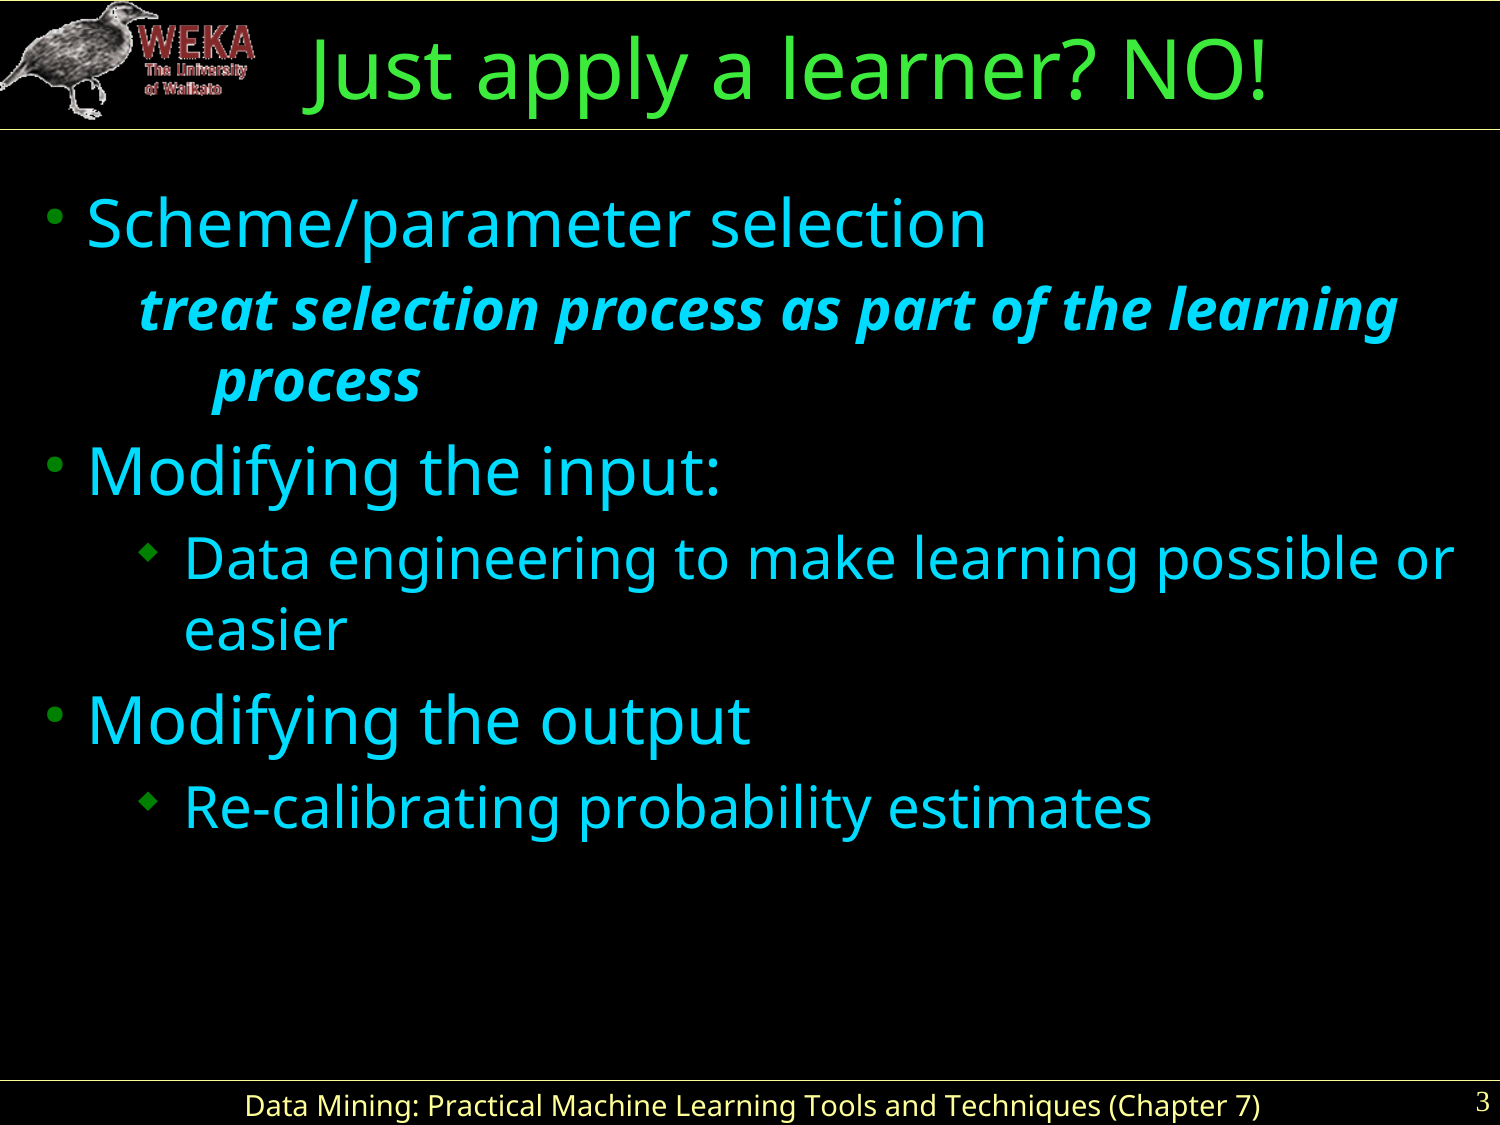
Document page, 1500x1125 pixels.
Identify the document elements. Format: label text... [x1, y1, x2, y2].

picture [0, 1, 266, 129]
text_box Scheme/parameter selection treat selection process as part of the learning process Modifying the input: Data engineering to make learning possible or easier Modifying the output Re-calibrating probability estimates [29, 174, 1477, 851]
title Just apply a learner? NO! [295, 0, 1500, 148]
